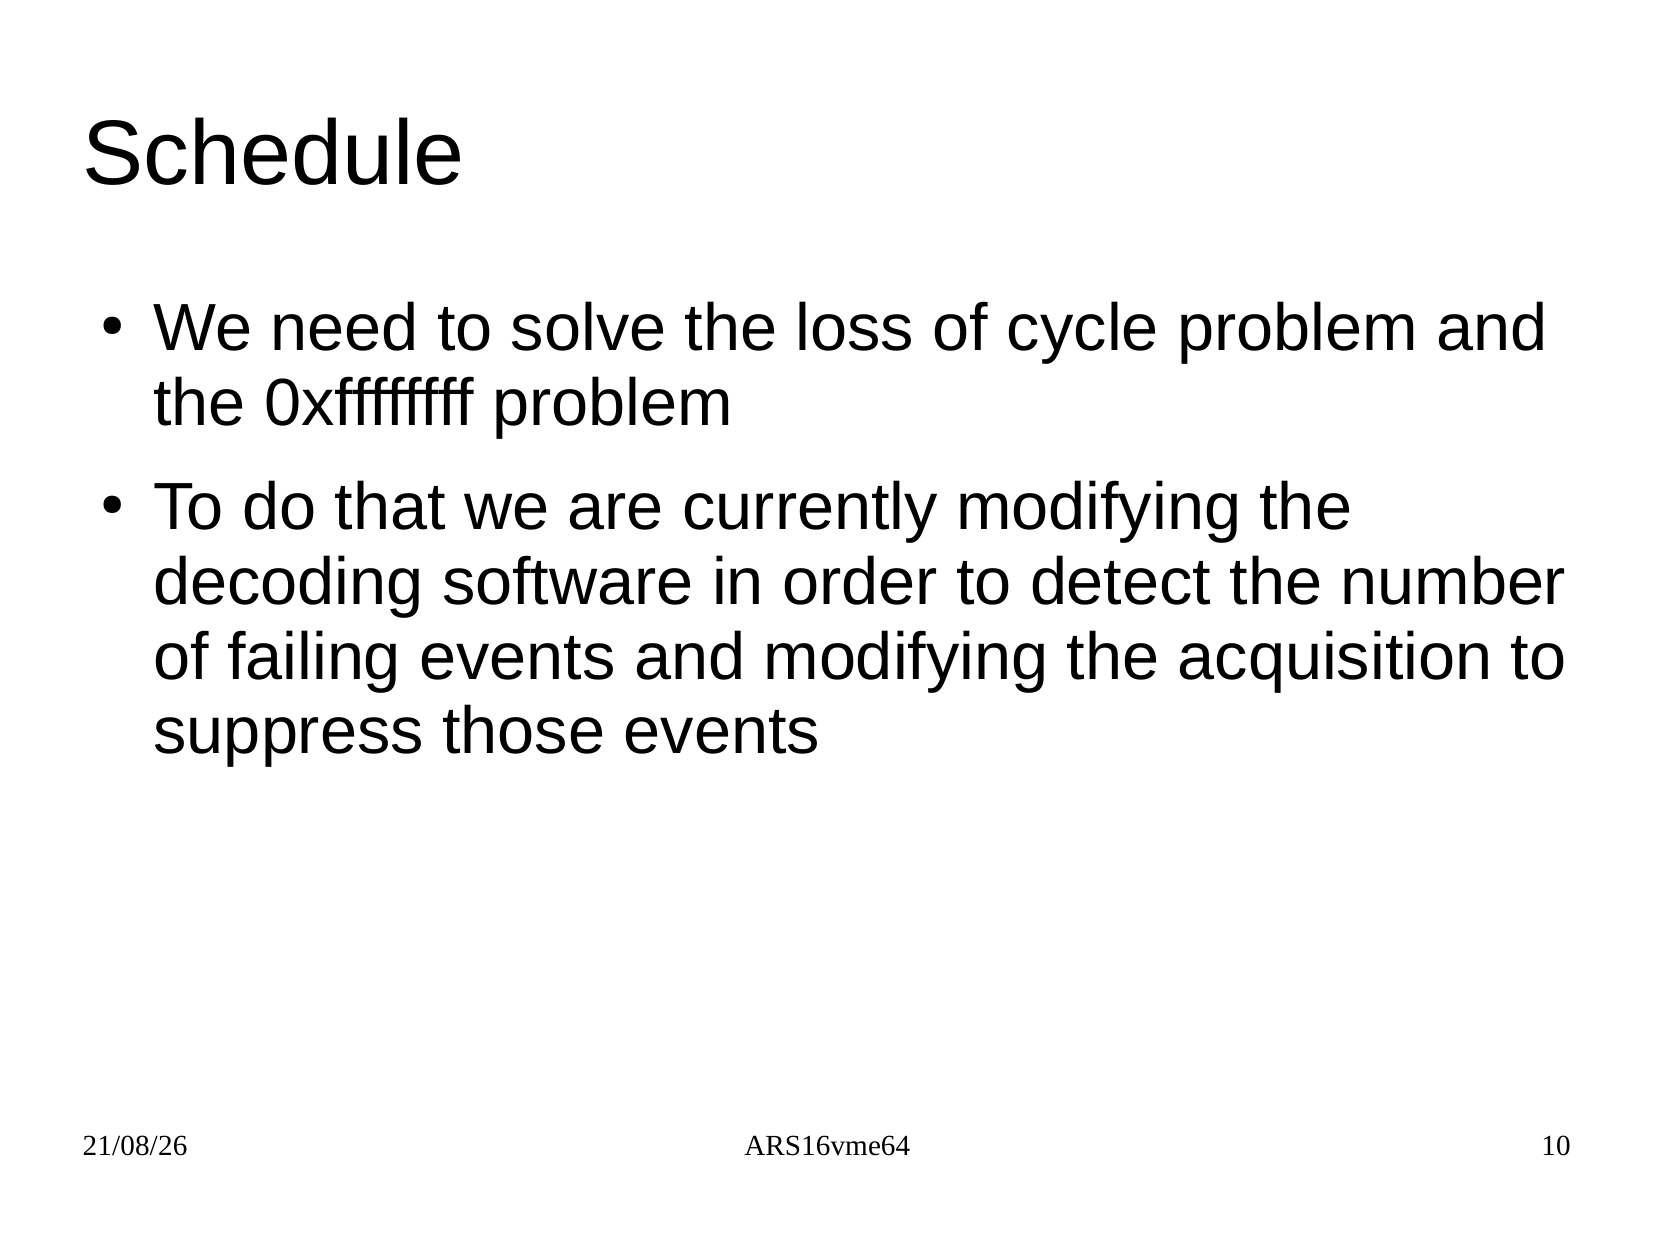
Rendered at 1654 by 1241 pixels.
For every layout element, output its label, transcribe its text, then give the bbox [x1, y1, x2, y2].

title Schedule [82, 56, 1571, 250]
list We need to solve the loss of cycle problem and the 0xffffffff problem To do that we are currently modifying the decoding software in order to detect the number of failing events and modifying the acquisition to suppress those events [82, 290, 1571, 1094]
